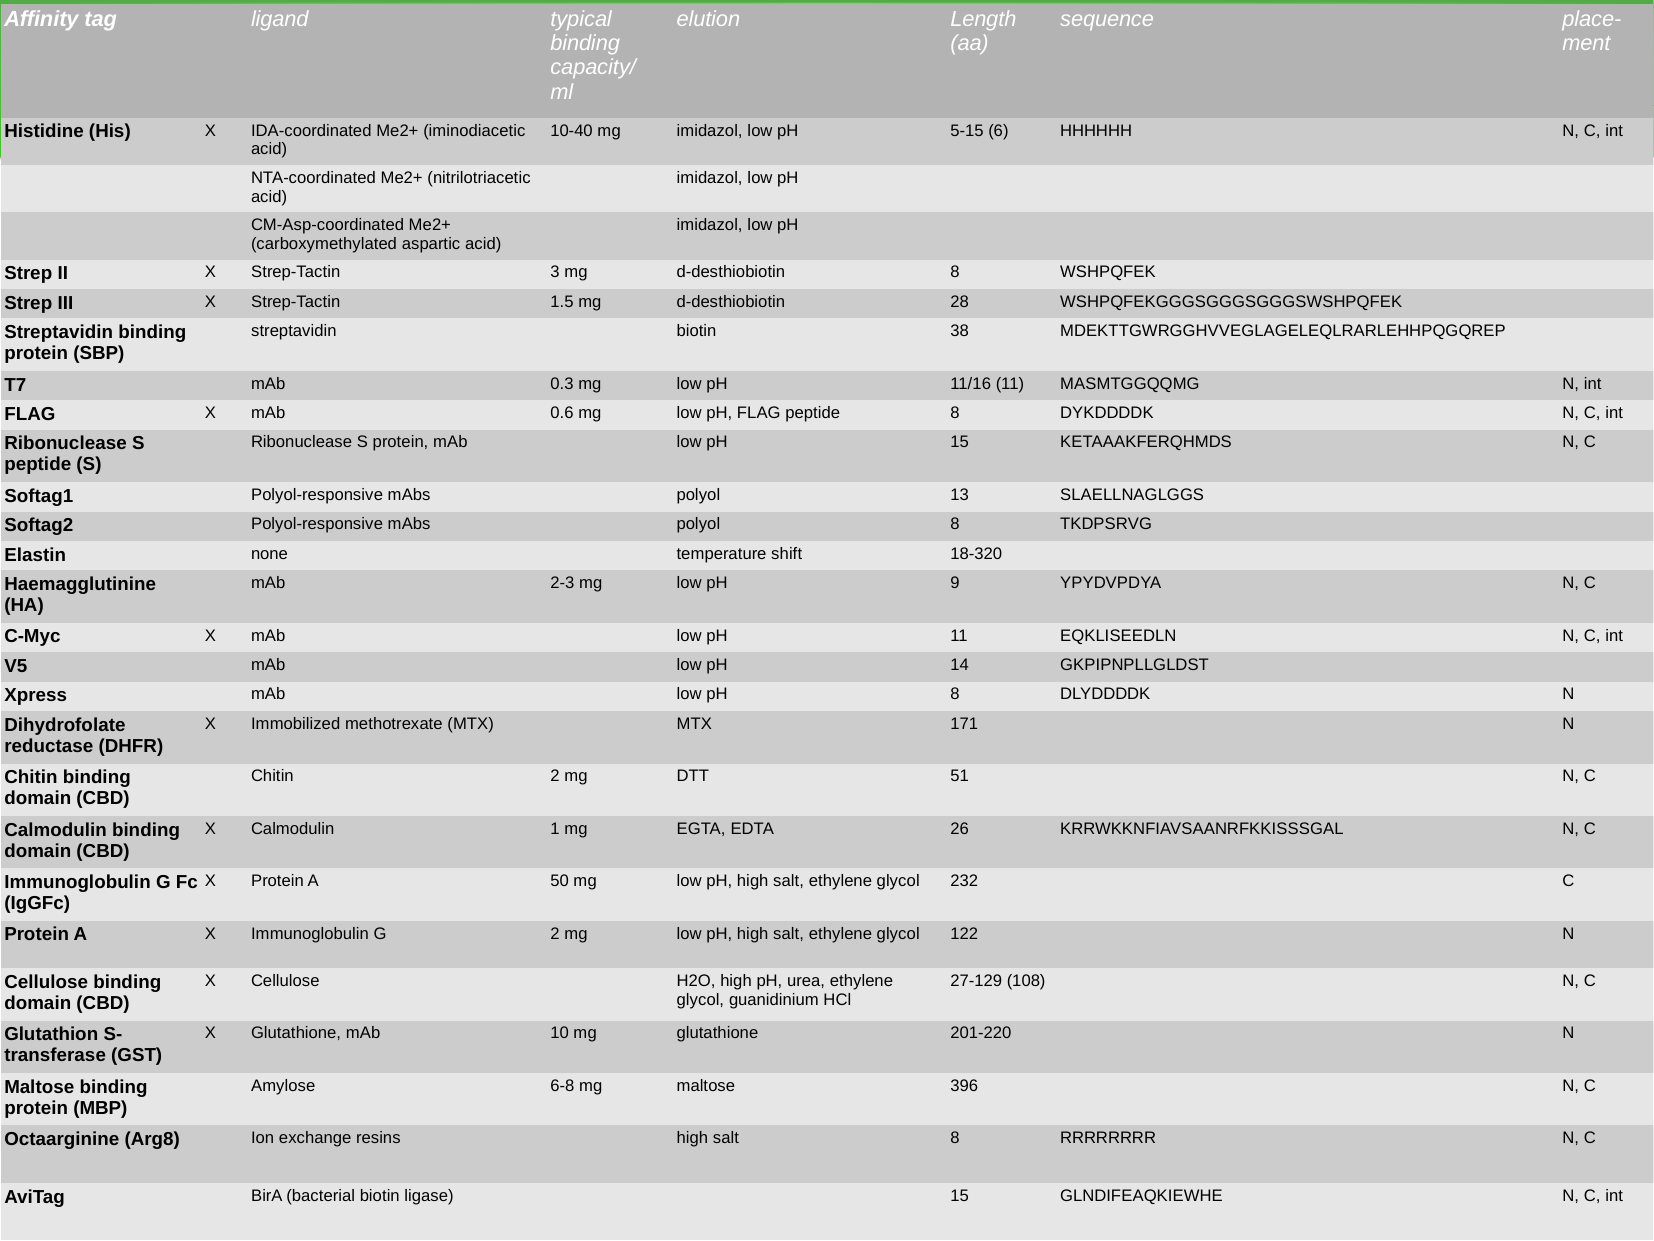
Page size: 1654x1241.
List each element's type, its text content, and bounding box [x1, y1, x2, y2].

table_cell [1057, 165, 1560, 212]
table_cell low pH [674, 570, 947, 623]
table_cell [548, 165, 674, 212]
table_cell [1057, 868, 1560, 921]
table_cell H2O, high pH, urea, ethylene glycol, guanidinium HCl [674, 968, 947, 1021]
table_cell imidazol, low pH [674, 212, 947, 260]
table_cell X [202, 1021, 248, 1073]
table_cell X [202, 711, 248, 764]
table_cell [548, 512, 674, 541]
table_cell Immunoglobulin G [248, 921, 548, 968]
table_cell MTX [674, 711, 947, 764]
table_cell N, C [1560, 816, 1654, 868]
table_cell [202, 482, 248, 512]
table_cell [548, 541, 674, 570]
table_cell IDA-coordinated Me2+ (iminodiacetic acid) [248, 118, 548, 165]
table_cell [1057, 921, 1560, 968]
table_cell N, C [1560, 430, 1654, 482]
table_cell X [202, 623, 248, 652]
table_cell Ribonuclease S peptide (S) [1, 430, 202, 482]
table_cell 5-15 (6) [947, 118, 1057, 165]
table_header Affinity tag [1, 4, 202, 118]
table_cell Strep-Tactin [248, 289, 548, 318]
table_cell 51 [947, 764, 1057, 816]
table_cell [548, 1183, 674, 1240]
table_cell [202, 1183, 248, 1240]
table_cell HHHHHH [1057, 118, 1560, 165]
table_cell 2 mg [548, 921, 674, 968]
table_cell YPYDVPDYA [1057, 570, 1560, 623]
table_cell [202, 1073, 248, 1125]
table_cell N, C, int [1560, 118, 1654, 165]
table_cell [202, 430, 248, 482]
table_header ligand [248, 4, 548, 118]
table_cell low pH [674, 623, 947, 652]
table_cell X [202, 921, 248, 968]
table_cell maltose [674, 1073, 947, 1125]
table_cell Polyol-responsive mAbs [248, 482, 548, 512]
table_cell [1057, 711, 1560, 764]
table_cell [202, 212, 248, 260]
table_cell imidazol, low pH [674, 118, 947, 165]
table_cell low pH [674, 430, 947, 482]
table_cell glutathione [674, 1021, 947, 1073]
table_cell 232 [947, 868, 1057, 921]
table_cell WSHPQFEK [1057, 260, 1560, 289]
table_header elution [674, 4, 947, 118]
table_cell NTA-coordinated Me2+ (nitrilotriacetic acid) [248, 165, 548, 212]
table_cell Octaarginine (Arg8) [1, 1125, 202, 1183]
table_cell 18-320 [947, 541, 1057, 570]
table_cell Strep III [1, 289, 202, 318]
table_cell WSHPQFEKGGGSGGGSGGGSWSHPQFEK [1057, 289, 1560, 318]
table_cell Elastin [1, 541, 202, 570]
table_cell Softag2 [1, 512, 202, 541]
table_cell Haemagglutinine (HA) [1, 570, 202, 623]
table_cell 28 [947, 289, 1057, 318]
table_cell [202, 541, 248, 570]
table_cell 14 [947, 652, 1057, 682]
table_cell N, C [1560, 968, 1654, 1021]
table_cell d-desthiobiotin [674, 260, 947, 289]
table_cell [1057, 1073, 1560, 1125]
table_cell N, C, int [1560, 400, 1654, 430]
table_cell [548, 430, 674, 482]
table_header place-ment [1560, 4, 1654, 118]
table_cell Strep-Tactin [248, 260, 548, 289]
table_cell Cellulose [248, 968, 548, 1021]
table_cell Xpress [1, 682, 202, 711]
table_cell low pH, high salt, ethylene glycol [674, 921, 947, 968]
table_cell N [1560, 921, 1654, 968]
table_cell [1560, 541, 1654, 570]
table_cell mAb [248, 623, 548, 652]
table_cell Protein A [248, 868, 548, 921]
table_cell 2-3 mg [548, 570, 674, 623]
table_cell [1560, 212, 1654, 260]
table_cell Chitin [248, 764, 548, 816]
table_cell GLNDIFEAQKIEWHE [1057, 1183, 1560, 1240]
table_cell Amylose [248, 1073, 548, 1125]
table_cell [947, 165, 1057, 212]
table_cell 171 [947, 711, 1057, 764]
table_cell mAb [248, 570, 548, 623]
table_cell SLAELLNAGLGGS [1057, 482, 1560, 512]
table_cell 0.3 mg [548, 371, 674, 400]
table_cell polyol [674, 482, 947, 512]
table_cell T7 [1, 371, 202, 400]
table_cell TKDPSRVG [1057, 512, 1560, 541]
table_cell 1.5 mg [548, 289, 674, 318]
table_cell [548, 482, 674, 512]
table_cell DTT [674, 764, 947, 816]
table_cell N, int [1560, 371, 1654, 400]
table_cell X [202, 118, 248, 165]
table_cell mAb [248, 652, 548, 682]
table_cell mAb [248, 400, 548, 430]
table_cell Glutathione, mAb [248, 1021, 548, 1073]
table_cell [548, 711, 674, 764]
table_header Length (aa) [947, 4, 1057, 118]
table_cell [1, 212, 202, 260]
table_cell 8 [947, 1125, 1057, 1183]
table_cell CM-Asp-coordinated Me2+ (carboxymethylated aspartic acid) [248, 212, 548, 260]
table_cell Streptavidin binding protein (SBP) [1, 318, 202, 371]
table_cell C [1560, 868, 1654, 921]
table_cell 11/16 (11) [947, 371, 1057, 400]
table_cell Ribonuclease S protein, mAb [248, 430, 548, 482]
table_cell Histidine (His) [1, 118, 202, 165]
table_cell 10-40 mg [548, 118, 674, 165]
table_cell [202, 1125, 248, 1183]
table_cell low pH, FLAG peptide [674, 400, 947, 430]
table_cell [202, 682, 248, 711]
table_cell Cellulose binding domain (CBD) [1, 968, 202, 1021]
table_cell N, C [1560, 764, 1654, 816]
table_cell X [202, 868, 248, 921]
table_cell 201-220 [947, 1021, 1057, 1073]
table_cell [1560, 165, 1654, 212]
table_cell 396 [947, 1073, 1057, 1125]
table_cell Softag1 [1, 482, 202, 512]
table_cell N, C [1560, 570, 1654, 623]
table_cell [548, 1125, 674, 1183]
table_cell 50 mg [548, 868, 674, 921]
table_cell [1057, 541, 1560, 570]
table_cell [548, 968, 674, 1021]
table_cell 15 [947, 1183, 1057, 1240]
table_cell V5 [1, 652, 202, 682]
table_cell X [202, 968, 248, 1021]
table_cell N, C [1560, 1073, 1654, 1125]
table_cell streptavidin [248, 318, 548, 371]
table_cell [548, 212, 674, 260]
table_cell MASMTGGQQMG [1057, 371, 1560, 400]
table_header sequence [1057, 4, 1560, 118]
table_cell [548, 623, 674, 652]
table_cell [202, 764, 248, 816]
table_cell DLYDDDDK [1057, 682, 1560, 711]
table_cell Strep II [1, 260, 202, 289]
table_cell [202, 165, 248, 212]
table_cell low pH [674, 652, 947, 682]
table_cell [1057, 1021, 1560, 1073]
table_cell 8 [947, 260, 1057, 289]
table_cell 27-129 (108) [947, 968, 1057, 1021]
table_cell Ion exchange resins [248, 1125, 548, 1183]
table_cell Maltose binding protein (MBP) [1, 1073, 202, 1125]
table_cell Glutathion S-transferase (GST) [1, 1021, 202, 1073]
table_cell d-desthiobiotin [674, 289, 947, 318]
table_cell [1, 165, 202, 212]
table_cell low pH [674, 682, 947, 711]
table_cell [202, 512, 248, 541]
table_cell imidazol, low pH [674, 165, 947, 212]
table_cell N, C [1560, 1125, 1654, 1183]
table_cell [202, 318, 248, 371]
table_cell [1560, 652, 1654, 682]
table_cell 2 mg [548, 764, 674, 816]
table_cell low pH, high salt, ethylene glycol [674, 868, 947, 921]
table_cell [1560, 260, 1654, 289]
table_cell [1560, 318, 1654, 371]
table_cell 8 [947, 512, 1057, 541]
table_cell mAb [248, 682, 548, 711]
table_cell temperature shift [674, 541, 947, 570]
table_cell 15 [947, 430, 1057, 482]
table_cell [202, 652, 248, 682]
table_cell 9 [947, 570, 1057, 623]
table_cell X [202, 816, 248, 868]
table_cell 10 mg [548, 1021, 674, 1073]
table_cell [202, 570, 248, 623]
table_cell none [248, 541, 548, 570]
table_cell AviTag [1, 1183, 202, 1240]
table_cell [674, 1183, 947, 1240]
table_cell FLAG [1, 400, 202, 430]
table_cell 11 [947, 623, 1057, 652]
table_cell DYKDDDDK [1057, 400, 1560, 430]
table_cell mAb [248, 371, 548, 400]
table_cell N [1560, 1021, 1654, 1073]
table_cell N [1560, 711, 1654, 764]
table_header [202, 4, 248, 118]
table_cell 122 [947, 921, 1057, 968]
table_cell high salt [674, 1125, 947, 1183]
table_cell [1057, 212, 1560, 260]
table_cell Dihydrofolate reductase (DHFR) [1, 711, 202, 764]
table_cell [548, 318, 674, 371]
table_cell Protein A [1, 921, 202, 968]
table_cell 0.6 mg [548, 400, 674, 430]
table_cell [1057, 968, 1560, 1021]
table_cell EGTA, EDTA [674, 816, 947, 868]
table_cell 6-8 mg [548, 1073, 674, 1125]
table_cell RRRRRRRR [1057, 1125, 1560, 1183]
table_cell polyol [674, 512, 947, 541]
table_cell Immunoglobulin G Fc (IgGFc) [1, 868, 202, 921]
table_cell 13 [947, 482, 1057, 512]
table_cell low pH [674, 371, 947, 400]
table_cell 3 mg [548, 260, 674, 289]
table_cell N [1560, 682, 1654, 711]
table_cell Calmodulin binding domain (CBD) [1, 816, 202, 868]
table_header typical binding capacity/ ml [548, 4, 674, 118]
table_cell 1 mg [548, 816, 674, 868]
table_cell [1560, 289, 1654, 318]
table_cell [202, 371, 248, 400]
table_cell [548, 682, 674, 711]
table_cell 26 [947, 816, 1057, 868]
table_cell MDEKTTGWRGGHVVEGLAGELEQLRARLEHHPQGQREP [1057, 318, 1560, 371]
table_cell N, C, int [1560, 1183, 1654, 1240]
table_cell [1057, 764, 1560, 816]
table_cell biotin [674, 318, 947, 371]
table_cell X [202, 260, 248, 289]
table_cell X [202, 289, 248, 318]
table_cell N, C, int [1560, 623, 1654, 652]
table_cell 8 [947, 682, 1057, 711]
table_cell KETAAAKFERQHMDS [1057, 430, 1560, 482]
table_cell [1560, 482, 1654, 512]
table_cell [947, 212, 1057, 260]
table_cell [1560, 512, 1654, 541]
table_cell Polyol-responsive mAbs [248, 512, 548, 541]
table_cell C-Myc [1, 623, 202, 652]
table_cell KRRWKKNFIAVSAANRFKKISSSGAL [1057, 816, 1560, 868]
table_cell GKPIPNPLLGLDST [1057, 652, 1560, 682]
table_cell BirA (bacterial biotin ligase) [248, 1183, 548, 1240]
table_cell EQKLISEEDLN [1057, 623, 1560, 652]
table_cell Calmodulin [248, 816, 548, 868]
table_cell Immobilized methotrexate (MTX) [248, 711, 548, 764]
table_cell X [202, 400, 248, 430]
table_cell Chitin binding domain (CBD) [1, 764, 202, 816]
table_cell 8 [947, 400, 1057, 430]
table_cell 38 [947, 318, 1057, 371]
table_cell [548, 652, 674, 682]
